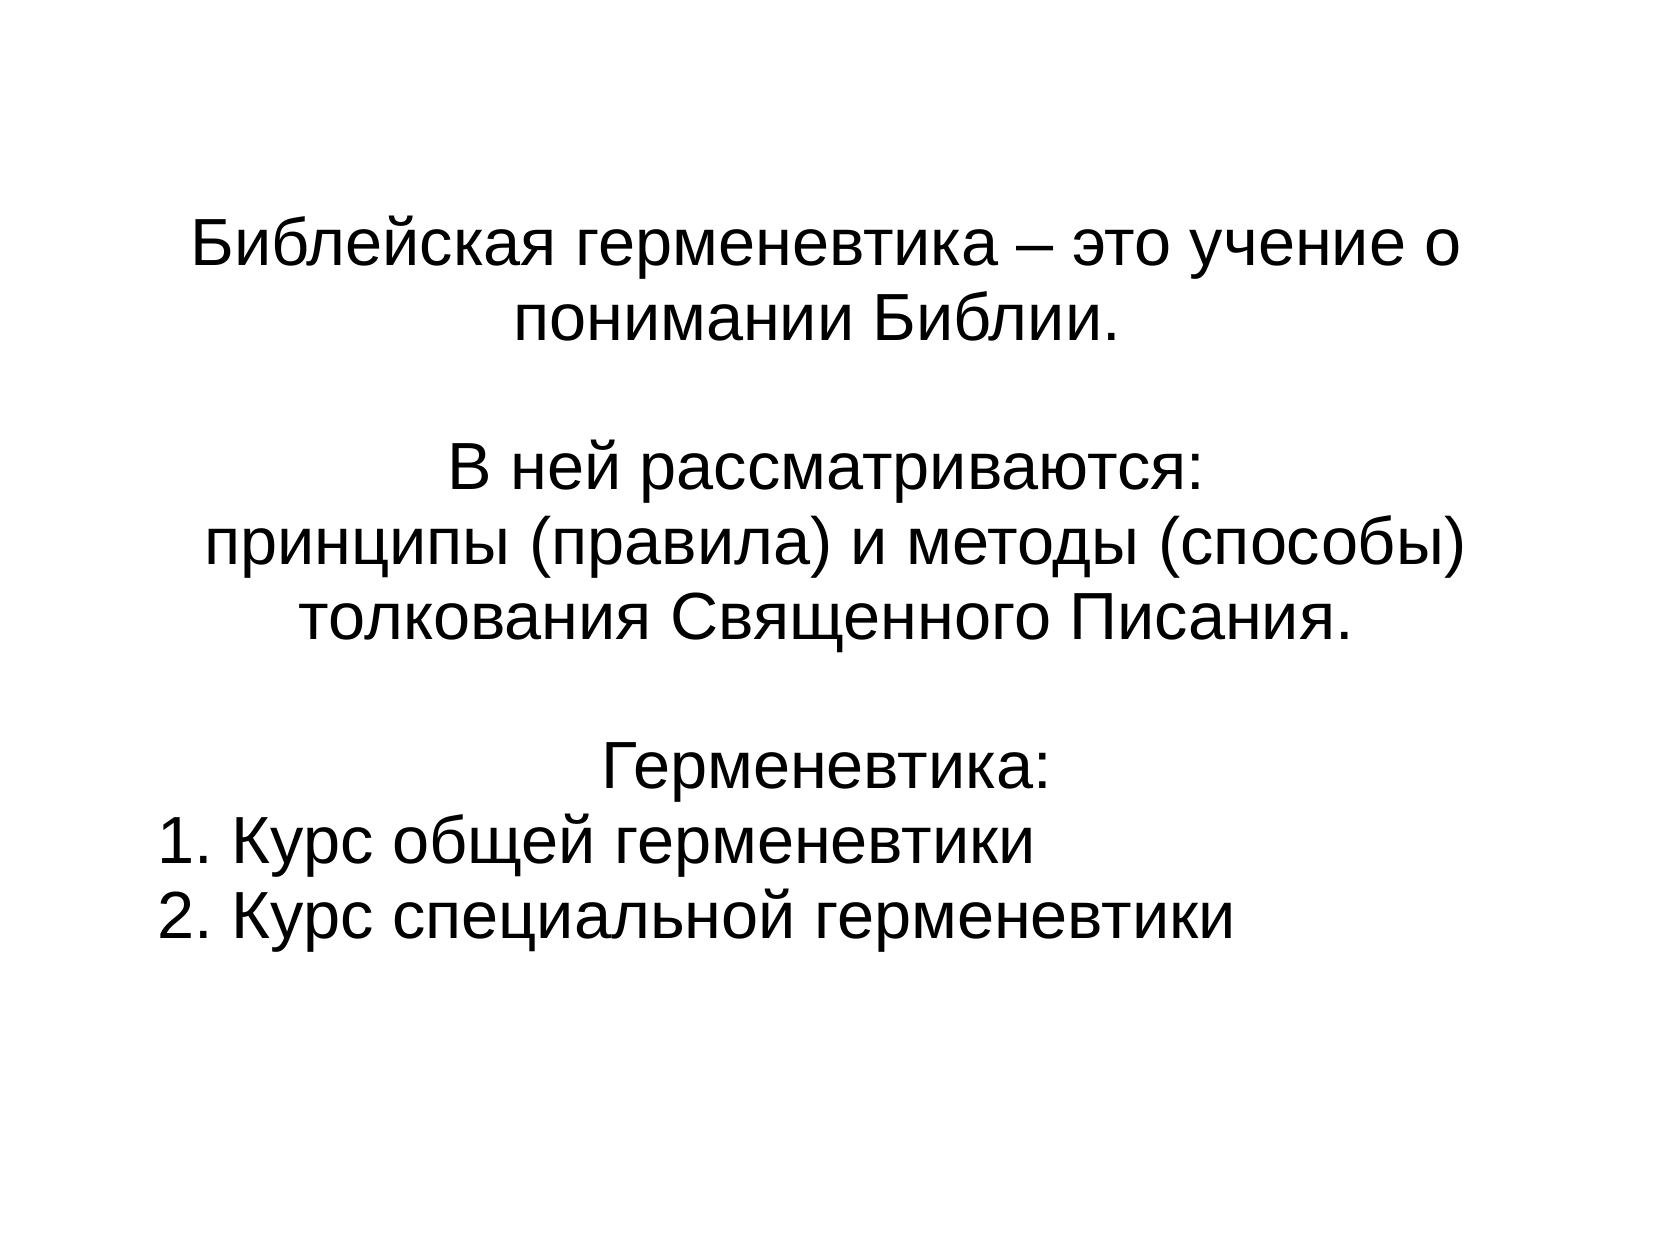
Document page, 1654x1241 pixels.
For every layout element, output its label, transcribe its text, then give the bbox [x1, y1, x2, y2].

subtitle Библейская герменевтика – это учение о понимании Библии. В ней рассматриваются: принципы (правила) и методы (способы) толкования Священного Писания. Герменевтика: 1. Курс общей герменевтики 2. Курс специальной герменевтики [82, 49, 1571, 1109]
